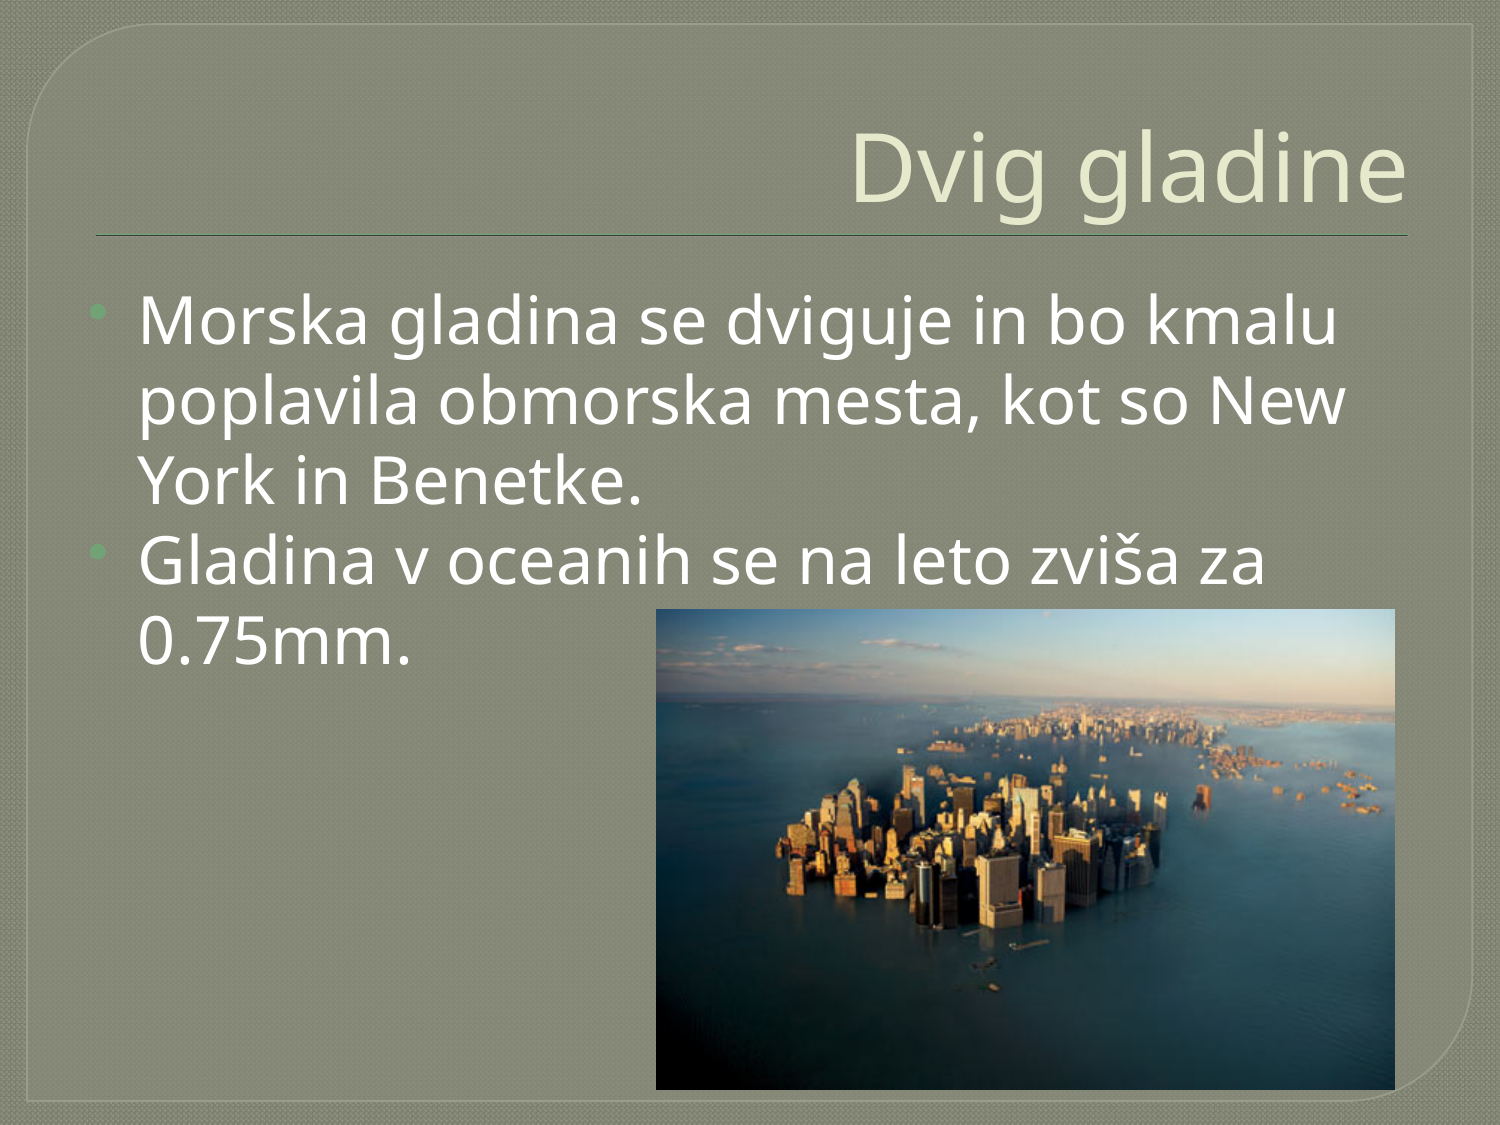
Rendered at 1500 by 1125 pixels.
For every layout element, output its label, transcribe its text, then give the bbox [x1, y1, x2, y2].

list Morska gladina se dviguje in bo kmalu poplavila obmorska mesta, kot so New York in Benetke. Gladina v oceanih se na leto zviša za 0.75mm. [75, 270, 1425, 1013]
picture [0, 0, 1500, 1125]
title Dvig gladine [75, 41, 1425, 230]
